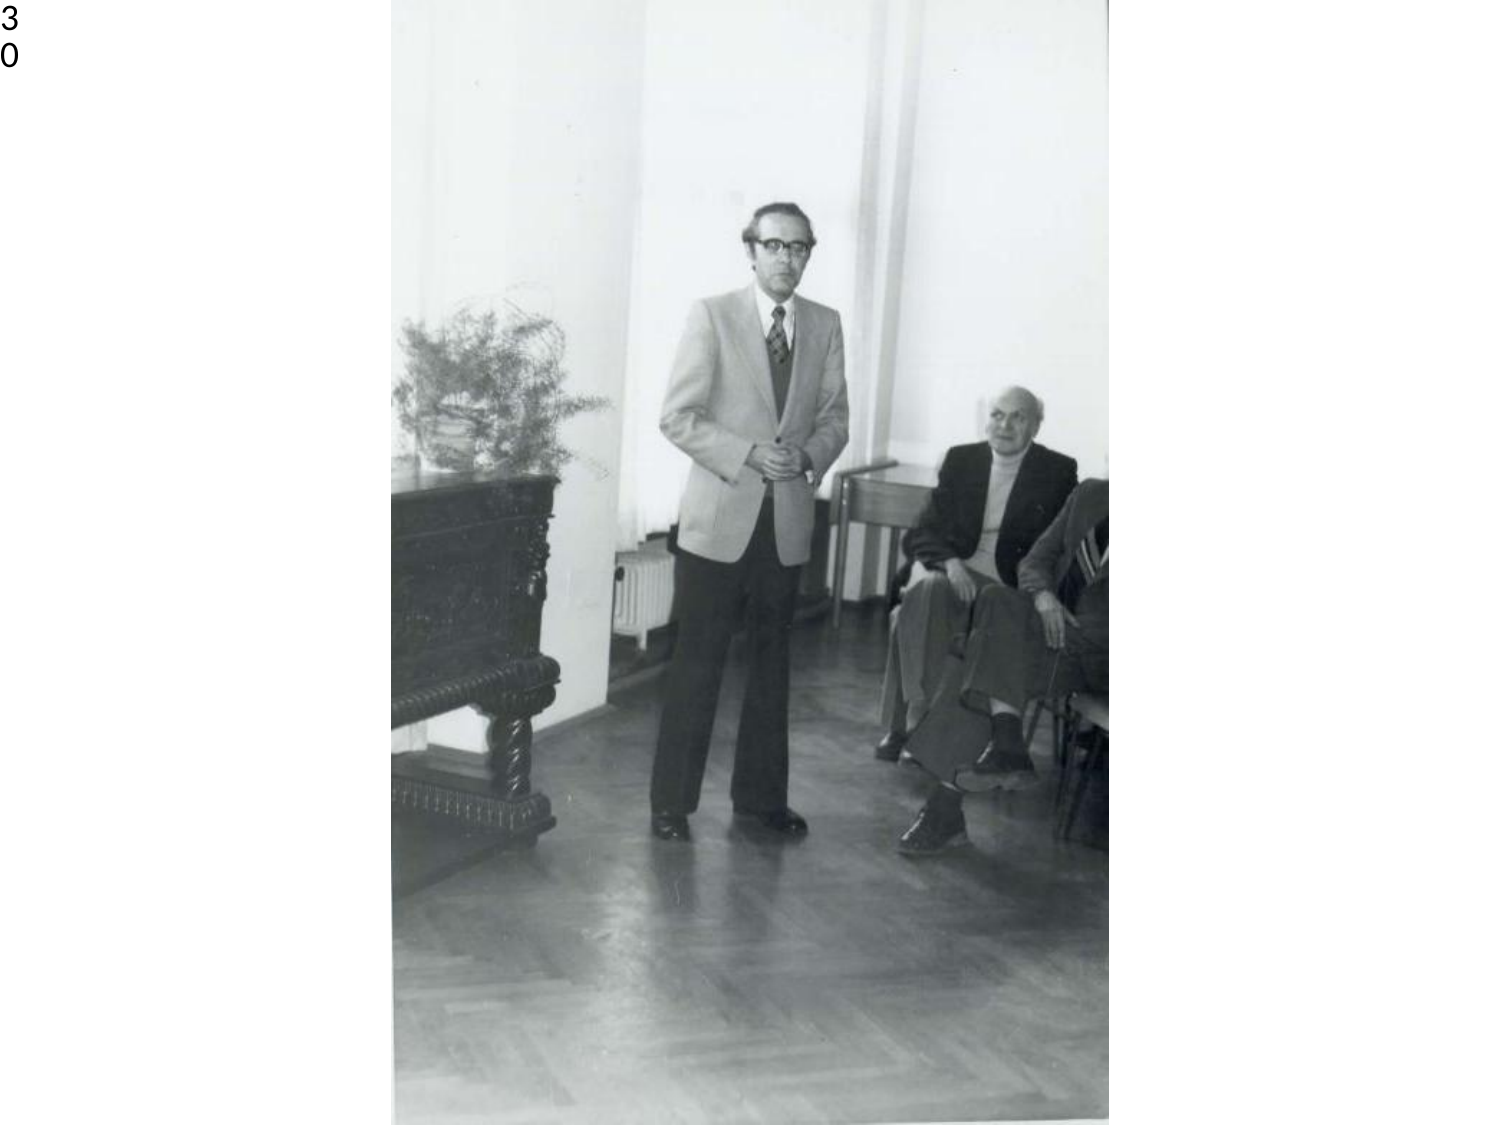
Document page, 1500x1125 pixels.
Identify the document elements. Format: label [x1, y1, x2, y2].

picture [391, 0, 1109, 1125]
